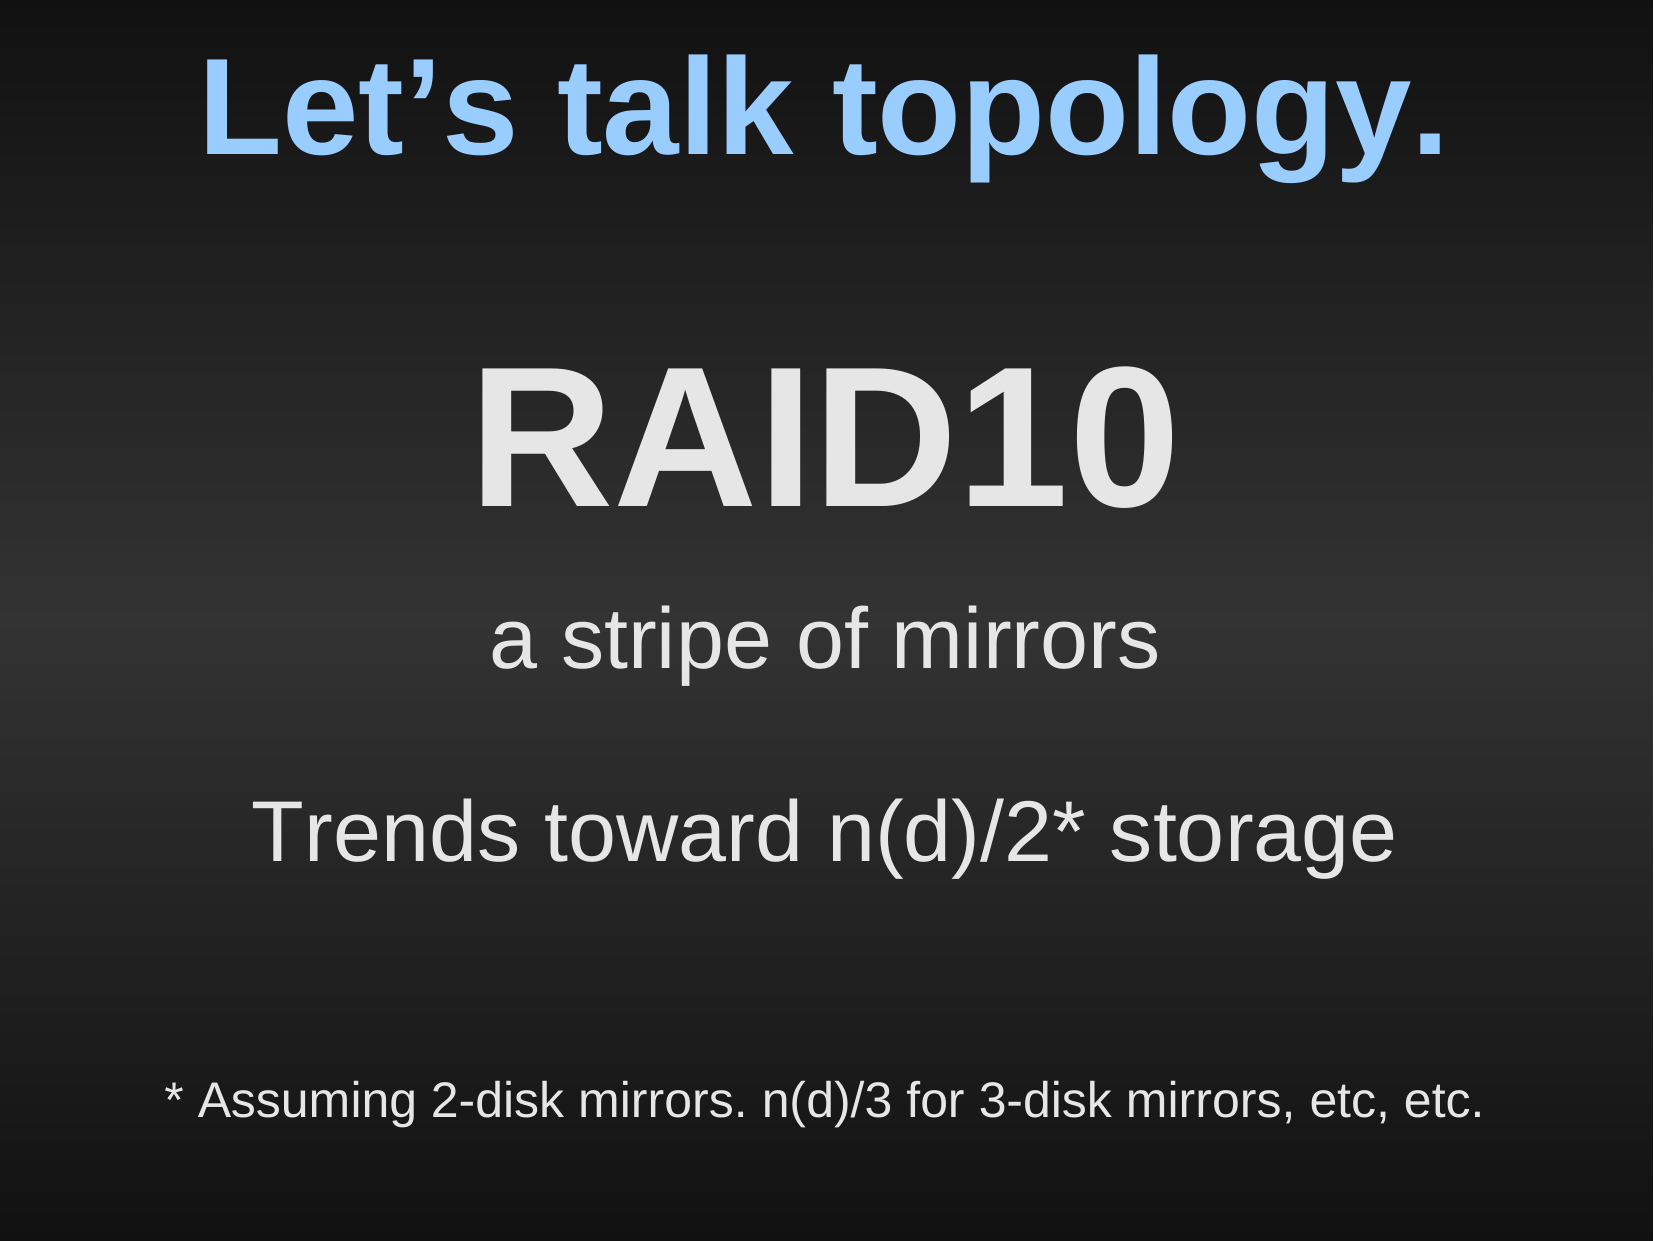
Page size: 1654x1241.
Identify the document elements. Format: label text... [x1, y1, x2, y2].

title Let’s talk topology. [0, 2, 1651, 211]
title RAID10 a stripe of mirrors Trends toward n(d)/2* storage * Assuming 2-disk mirrors. n(d)/3 for 3-disk mirrors, etc, etc. [0, 212, 1651, 1241]
